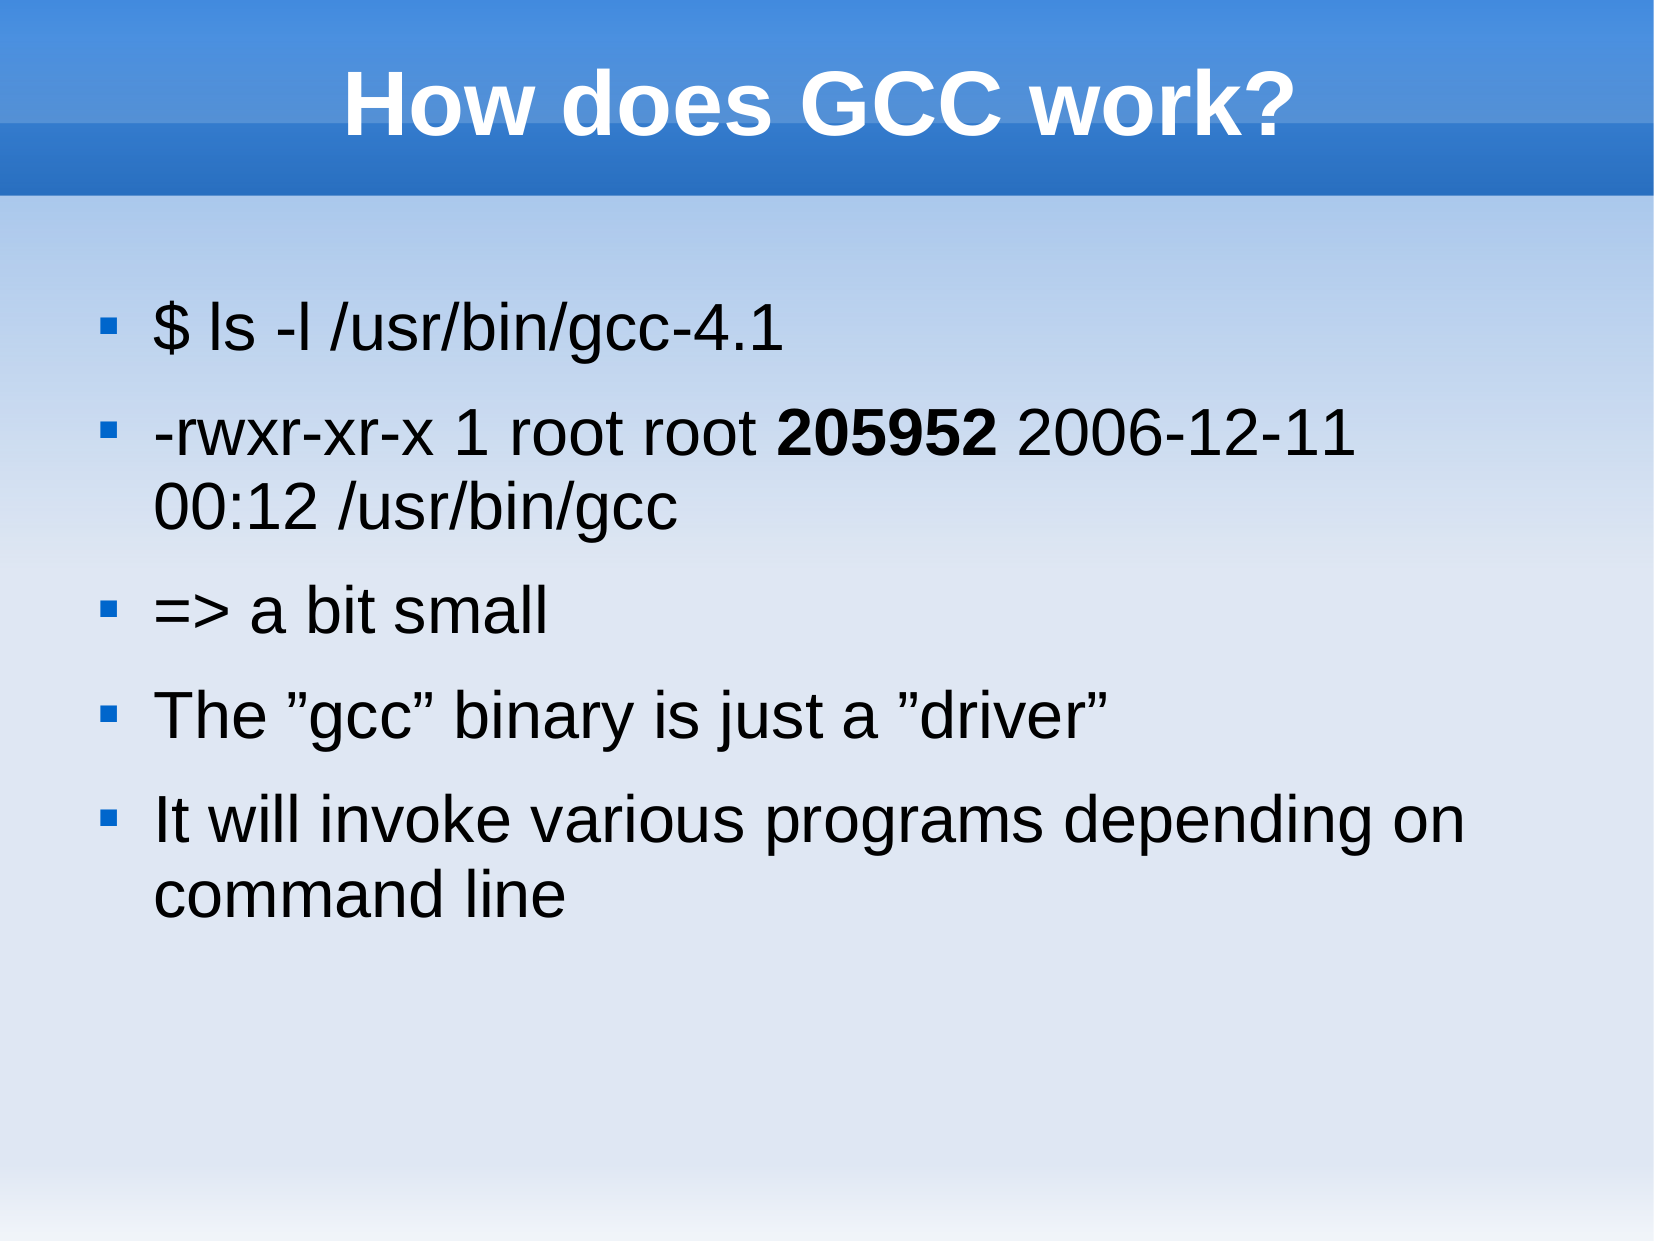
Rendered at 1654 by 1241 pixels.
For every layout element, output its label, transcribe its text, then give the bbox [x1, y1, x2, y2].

title How does GCC work? [76, 7, 1565, 200]
picture [0, 0, 1654, 1241]
list $ ls -l /usr/bin/gcc-4.1 -rwxr-xr-x 1 root root 205952 2006-12-11 00:12 /usr/bin/gcc => a bit small The ”gcc” binary is just a ”driver” It will invoke various programs depending on command line [82, 290, 1571, 1094]
